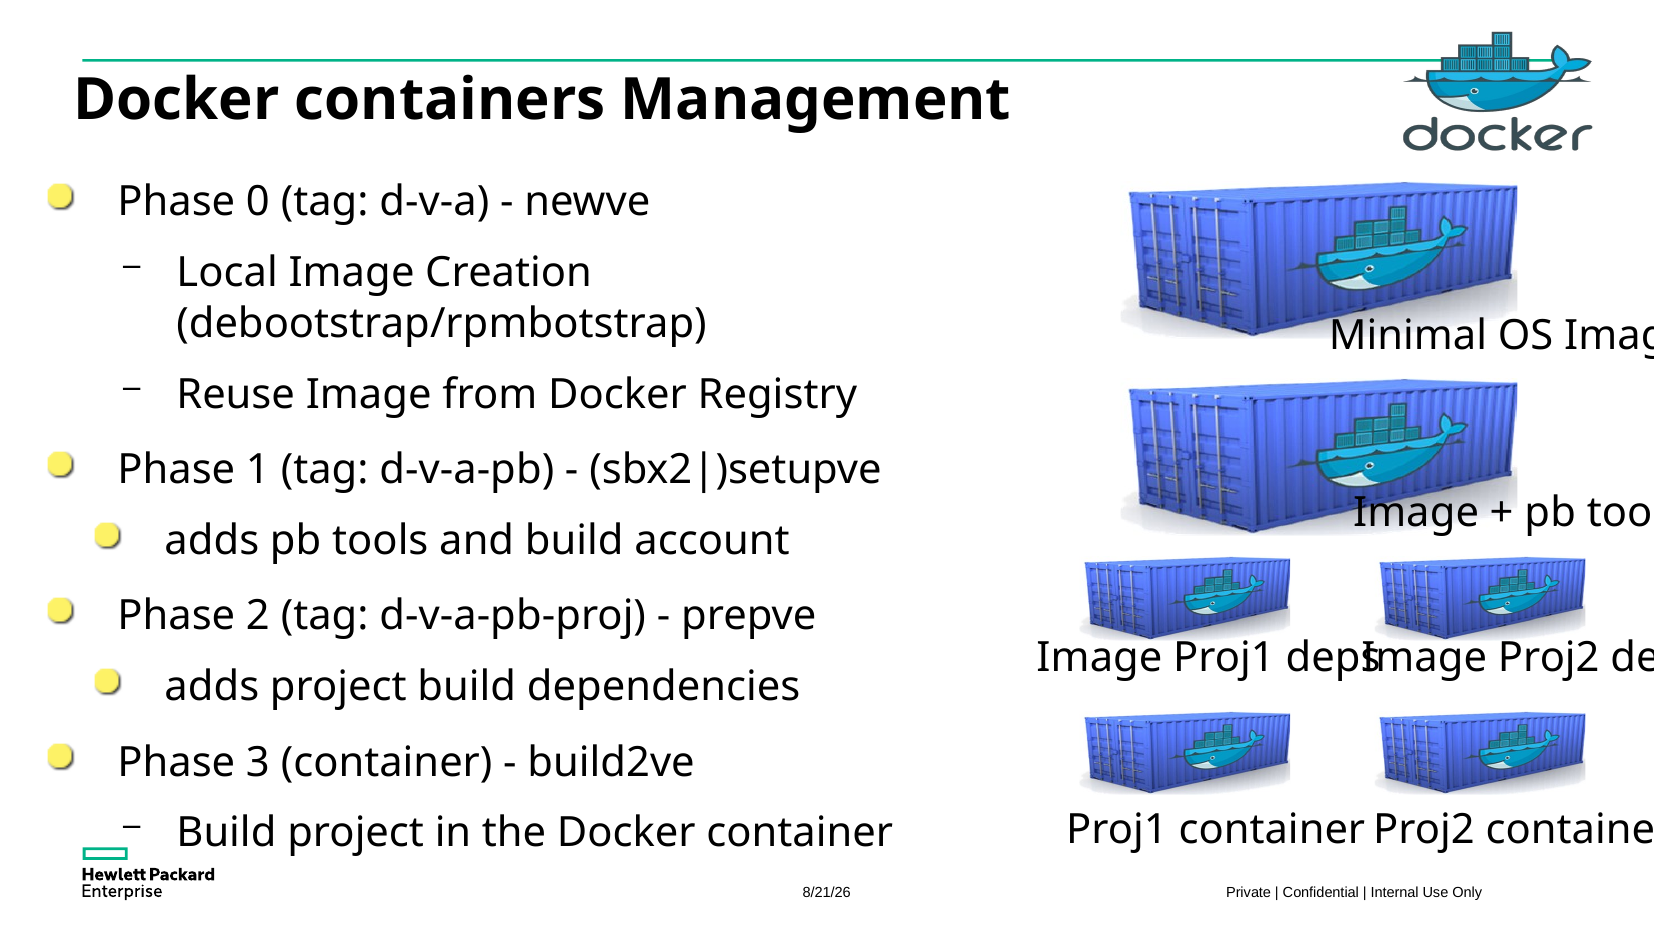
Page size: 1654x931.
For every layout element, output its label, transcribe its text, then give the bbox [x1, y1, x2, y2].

picture [1079, 556, 1291, 619]
title Docker containers Management [73, 39, 1137, 161]
picture [1374, 711, 1586, 791]
text_box Image Proj2 deps [1346, 619, 1654, 708]
picture [1374, 564, 1586, 619]
text_box Proj1 container [1051, 791, 1358, 881]
picture [1120, 0, 1654, 339]
picture [1349, 470, 1363, 474]
list Phase 0 (tag: d-v-a) - newve Local Image Creation (debootstrap/rpmbotstrap) Reuse Image from Docker Registry Phase 1 (tag: d-v-a-pb) - (sbx2|)setupve adds pb tools and build account Phase 2 (tag: d-v-a-pb-proj) - prepve adds project build dependencies Phase 3 (container) - build2ve Build project in the Docker container [34, 174, 1058, 862]
picture [1079, 711, 1291, 791]
text_box Image + pb tools [1338, 474, 1654, 564]
picture [1120, 378, 1518, 536]
text_box Minimal OS Image [1314, 297, 1654, 386]
text_box Proj2 container [1358, 791, 1654, 881]
text_box Image Proj1 deps [1021, 619, 1346, 708]
picture [1364, 462, 1374, 470]
